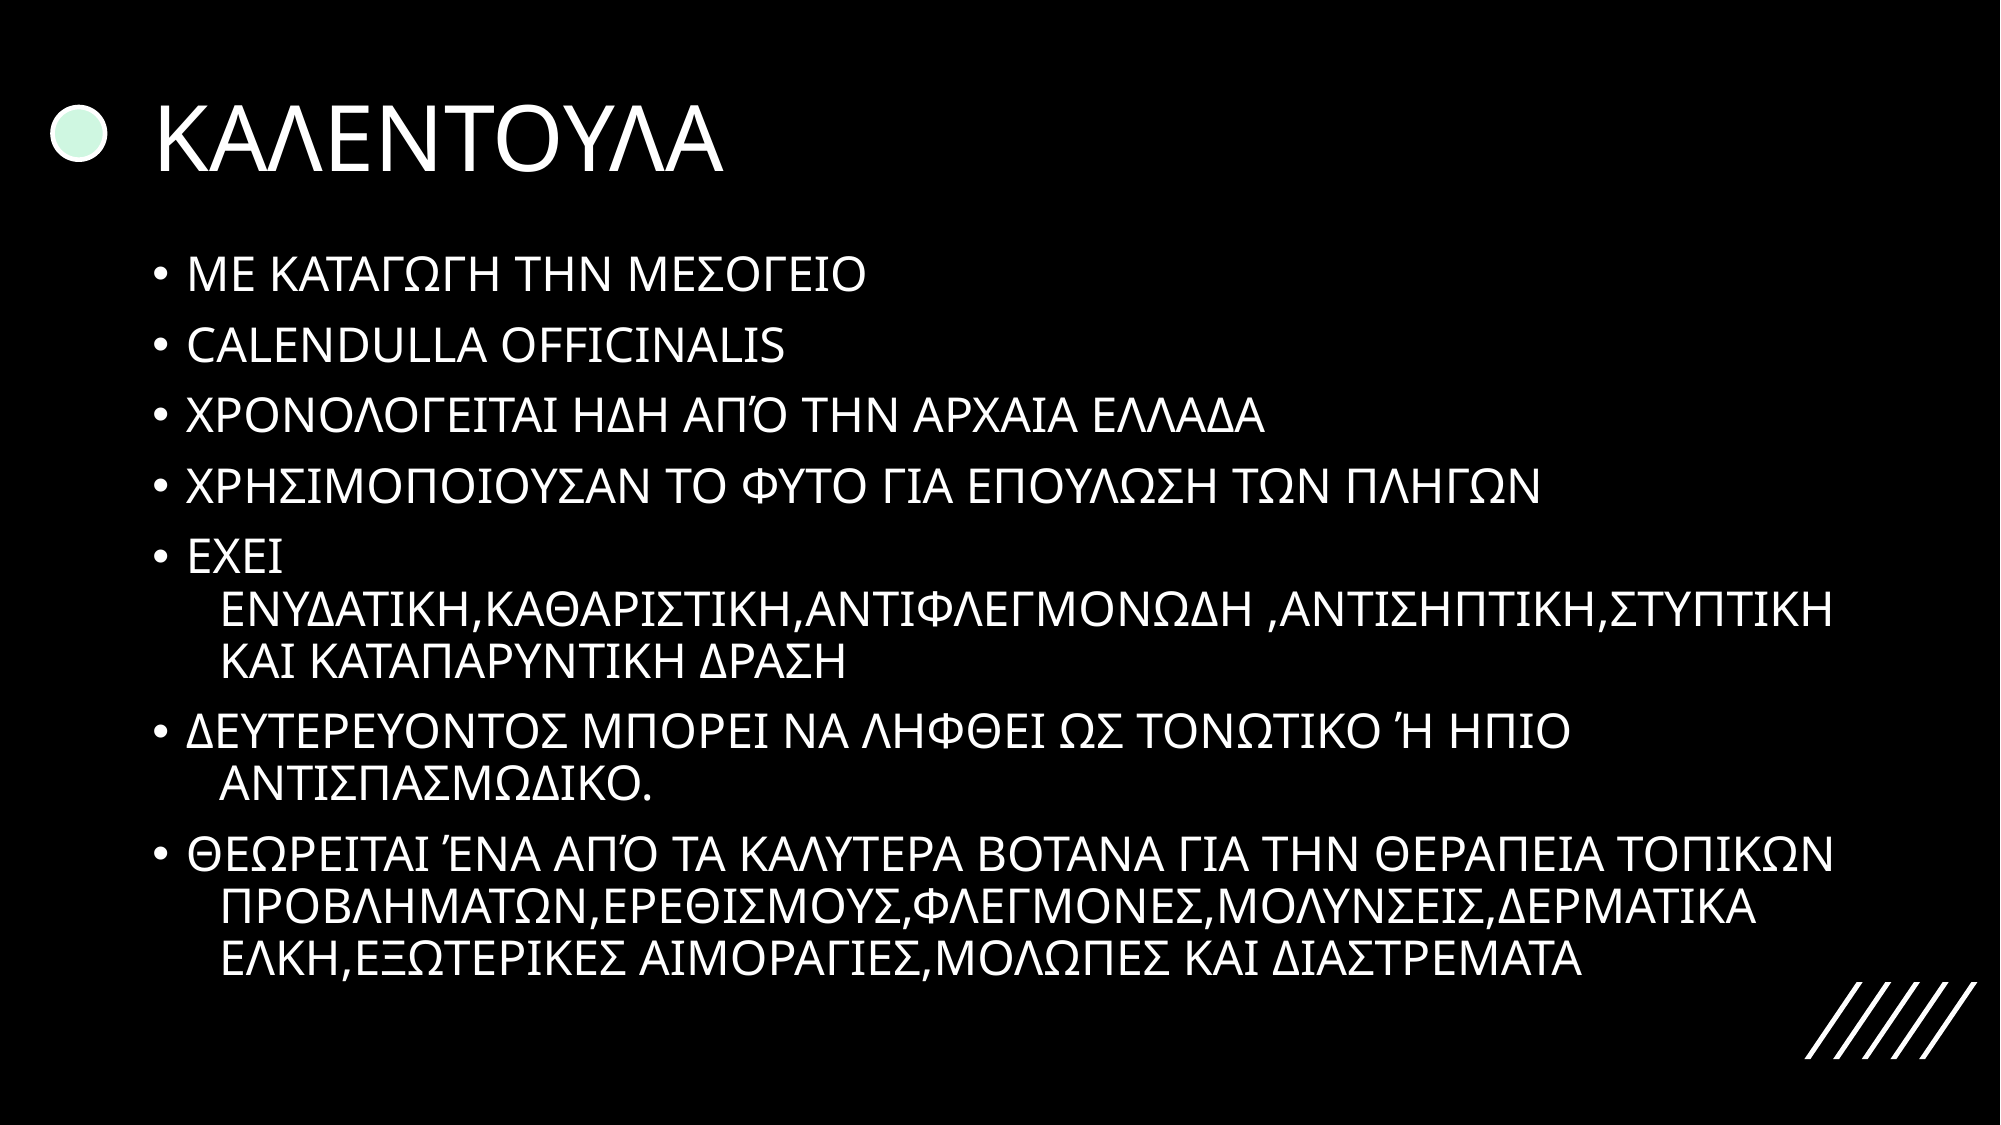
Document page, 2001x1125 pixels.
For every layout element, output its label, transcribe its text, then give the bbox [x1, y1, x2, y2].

title ΚΑΛΕΝΤΟΥΛΑ [137, 59, 817, 224]
list ΜΕ ΚΑΤΑΓΩΓΗ ΤΗΝ ΜΕΣΟΓΕΙΟ CALENDULLA OFFICINALIS ΧΡΟΝΟΛΟΓΕΙΤΑΙ ΗΔΗ ΑΠΌ ΤΗΝ ΑΡΧΑΙΑ ΕΛΛΑΔΑ ΧΡΗΣΙΜΟΠΟΙΟΥΣΑΝ ΤΟ ΦΥΤΟ ΓΙΑ ΕΠΟΥΛΩΣΗ ΤΩΝ ΠΛΗΓΩΝ ΕΧΕΙ ΕΝΥΔΑΤΙΚΗ,ΚΑΘΑΡΙΣΤΙΚΗ,ΑΝΤΙΦΛΕΓΜΟΝΩΔΗ ,ΑΝΤΙΣΗΠΤΙΚΗ,ΣΤΥΠΤΙΚΗ ΚΑΙ ΚΑΤΑΠΑΡΥΝΤΙΚΗ ΔΡΑΣΗ ΔΕΥΤΕΡΕΥΟΝΤΟΣ ΜΠΟΡΕΙ ΝΑ ΛΗΦΘΕΙ ΩΣ ΤΟΝΩΤΙΚΟ Ή ΗΠΙΟ ΑΝΤΙΣΠΑΣΜΩΔΙΚΟ. ΘΕΩΡΕΙΤΑΙ ΈΝΑ ΑΠΌ ΤΑ ΚΑΛΥΤΕΡΑ ΒΟΤΑΝΑ ΓΙΑ ΤΗΝ ΘΕΡΑΠΕΙΑ ΤΟΠΙΚΩΝ ΠΡΟΒΛΗΜΑΤΩΝ,ΕΡΕΘΙΣΜΟΥΣ,ΦΛΕΓΜΟΝΕΣ,ΜΟΛΥΝΣΕΙΣ,ΔΕΡΜΑΤΙΚΑ ΕΛΚΗ,ΕΞΩΤΕΡΙΚΕΣ ΑΙΜΟΡΑΓΙΕΣ,ΜΟΛΩΠΕΣ ΚΑΙ ΔΙΑΣΤΡΕΜΑΤΑ [137, 242, 1863, 1045]
